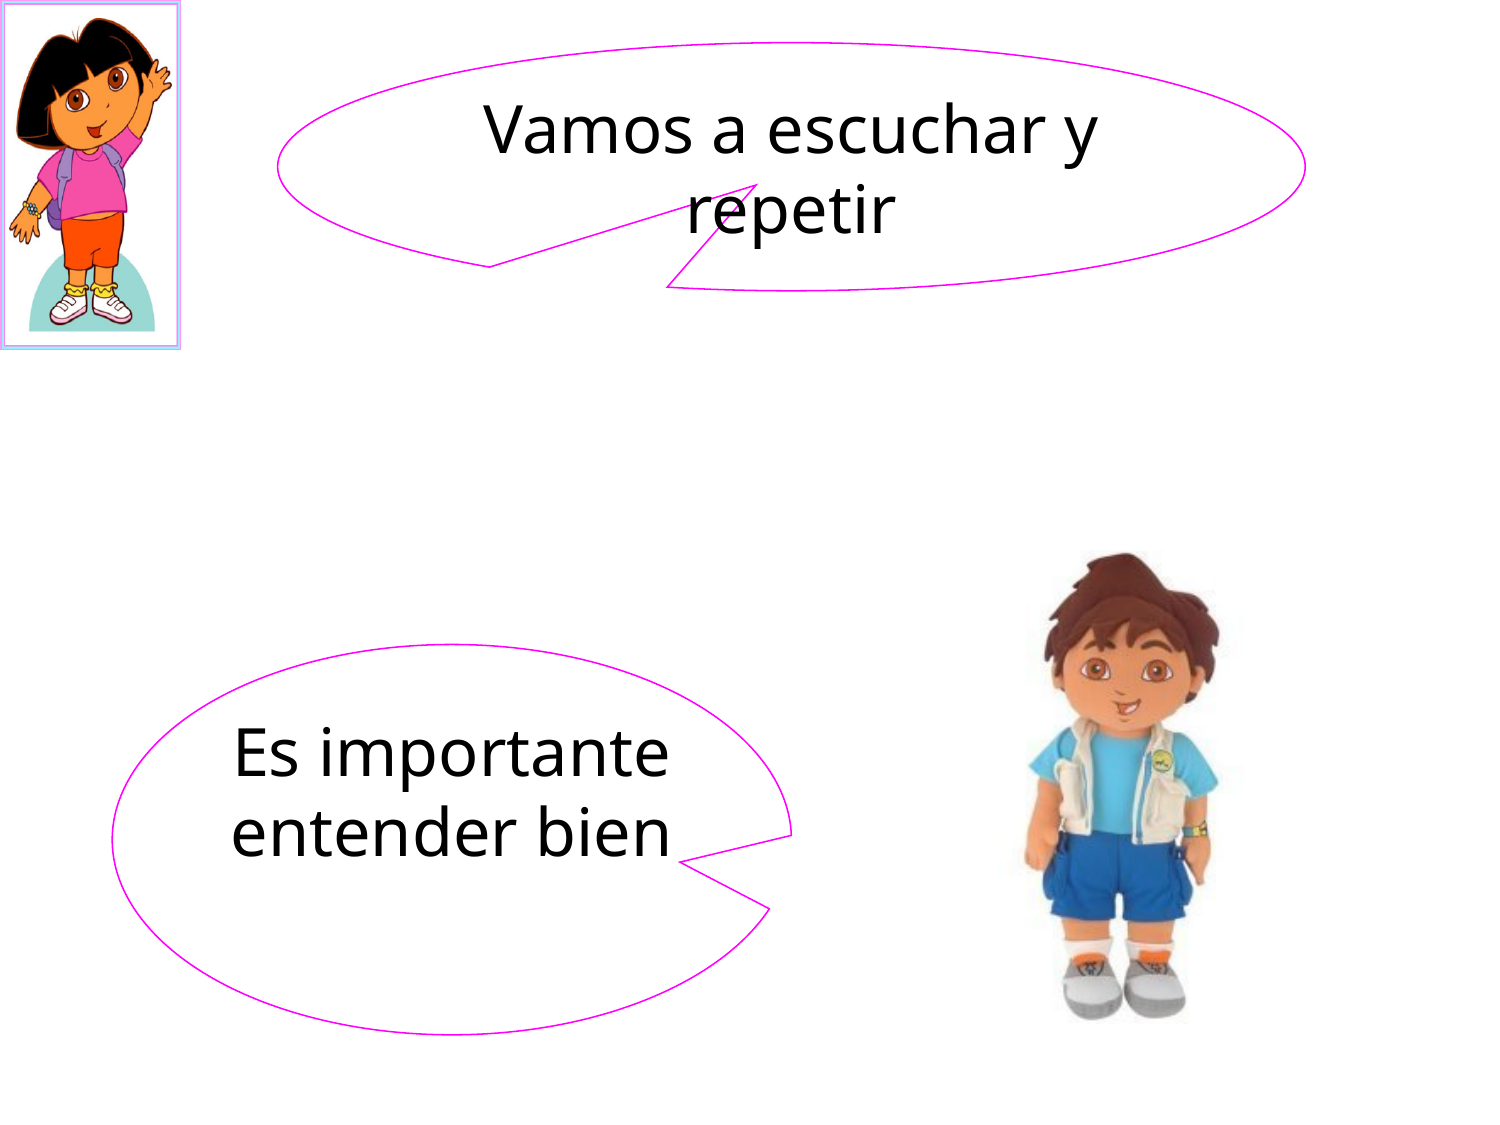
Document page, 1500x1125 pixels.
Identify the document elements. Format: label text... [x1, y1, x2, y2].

text_box Es importante entender bien [112, 644, 792, 1035]
text_box Vamos a escuchar y repetir [277, 42, 1306, 291]
picture [891, 550, 1365, 1024]
picture [0, 0, 181, 350]
